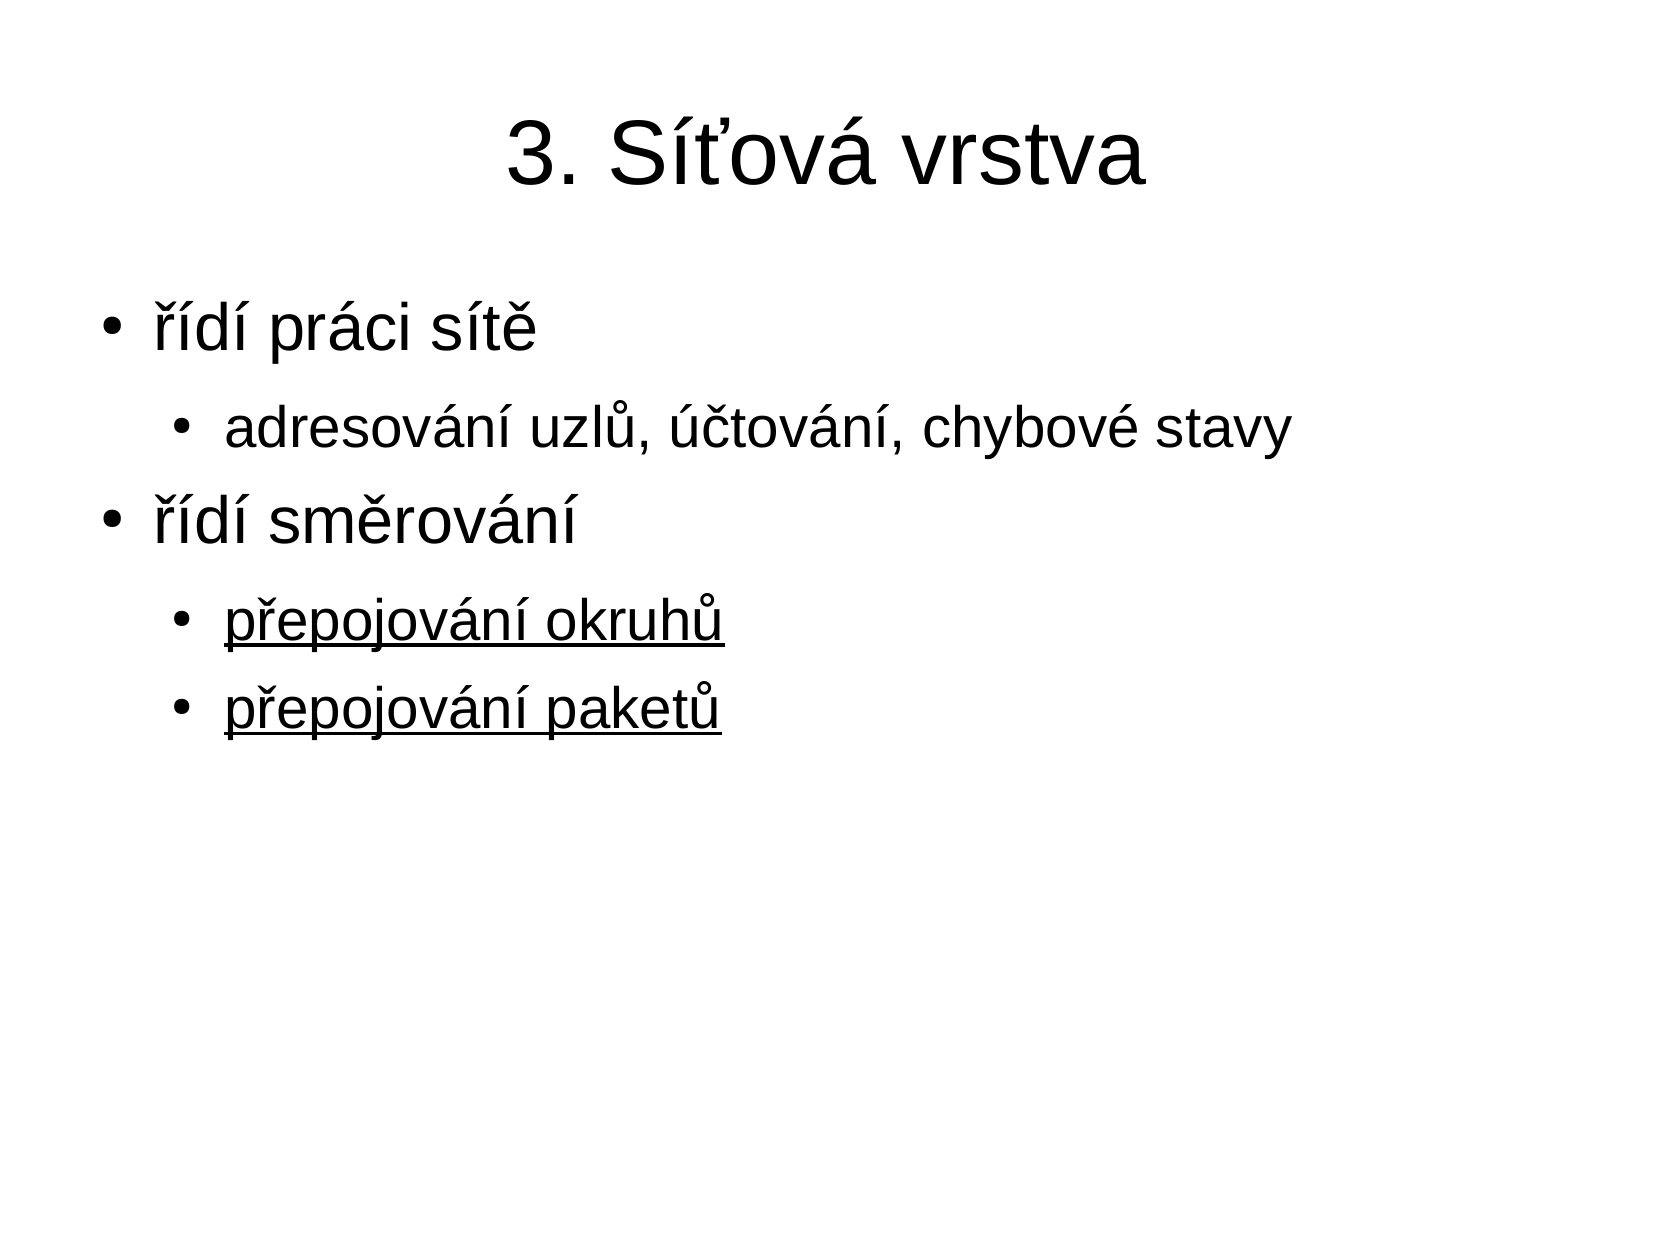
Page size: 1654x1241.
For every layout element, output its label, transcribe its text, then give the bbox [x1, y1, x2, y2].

list řídí práci sítě adresování uzlů, účtování, chybové stavy řídí směrování přepojování okruhů přepojování paketů [82, 290, 1571, 1182]
title 3. Síťová vrstva [82, 49, 1571, 257]
